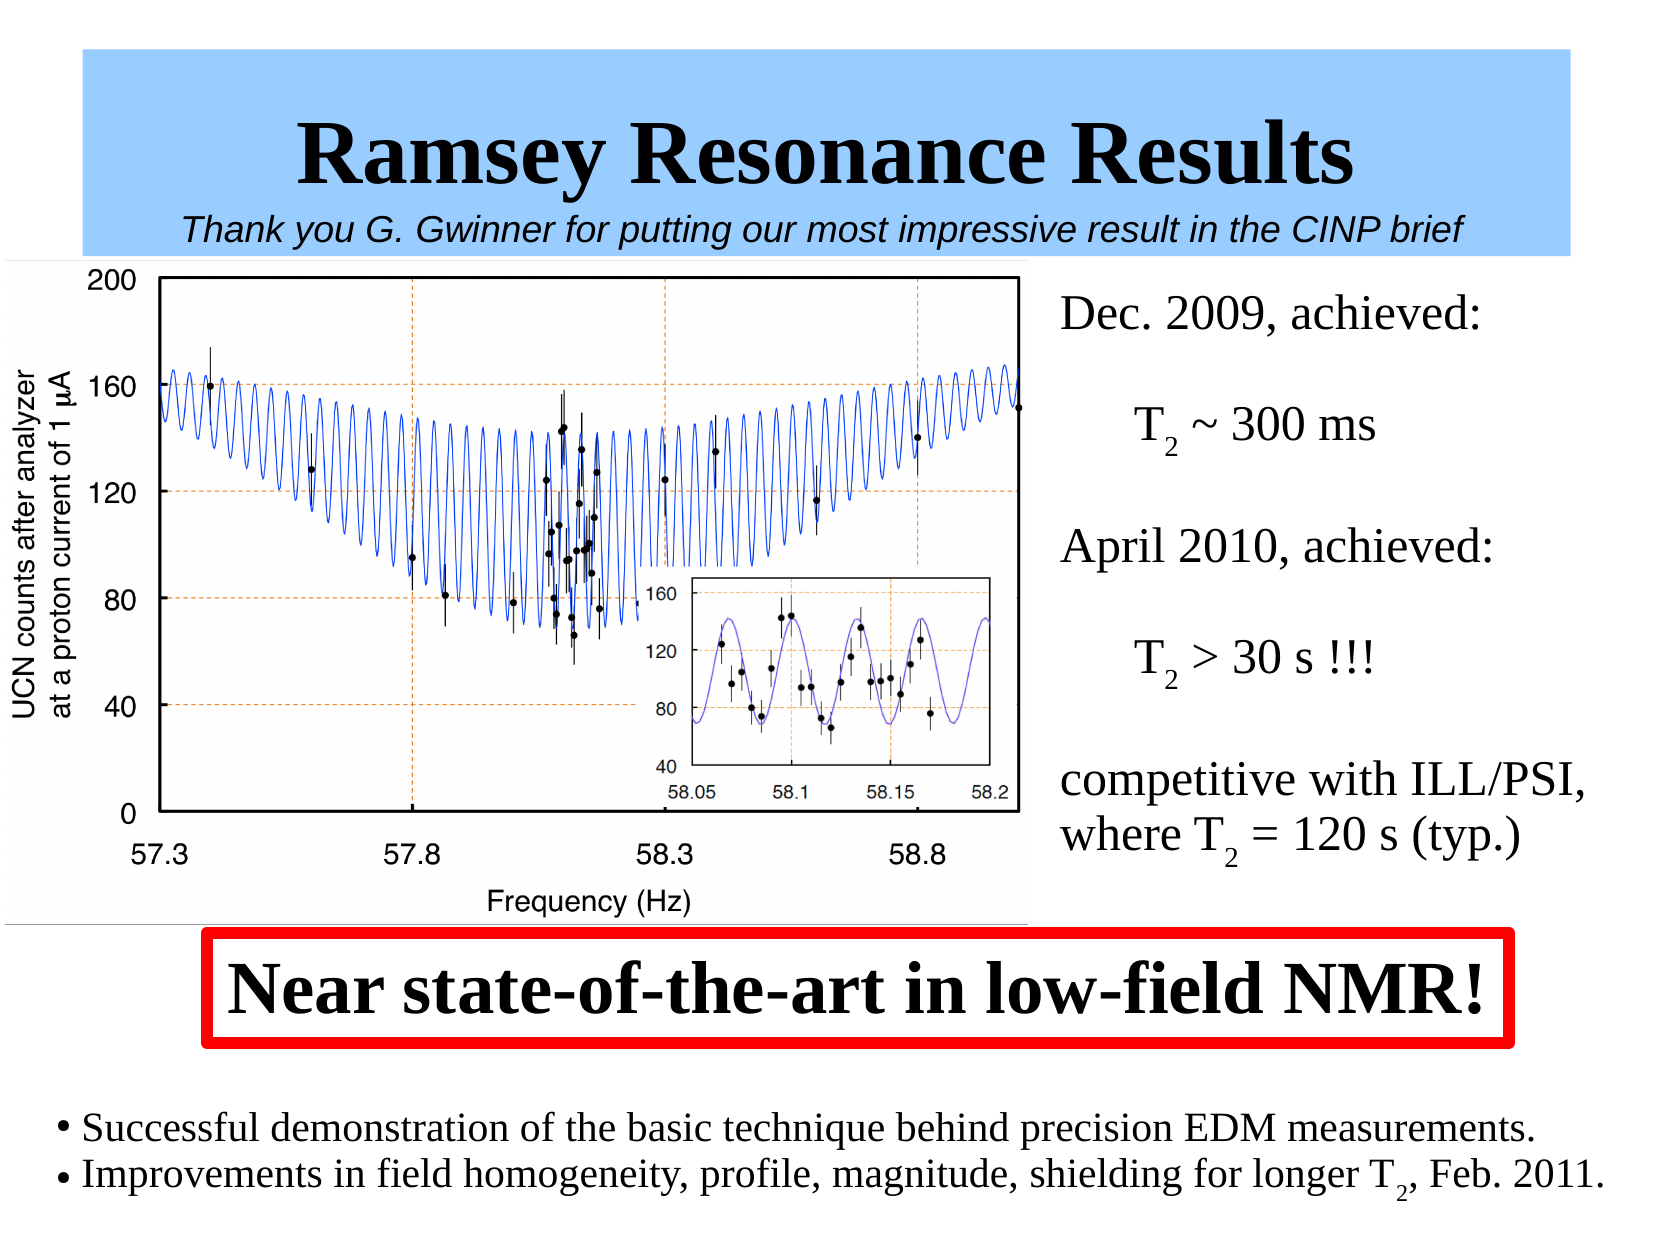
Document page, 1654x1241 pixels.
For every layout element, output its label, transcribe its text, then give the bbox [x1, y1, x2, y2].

text_box Successful demonstration of the basic technique behind precision EDM measurements. Improvements in field homogeneity, profile, magnitude, shielding for longer T2, Feb. 2011. [41, 1096, 1621, 1215]
text_box Dec. 2009, achieved: T2 ~ 300 ms April 2010, achieved: T2 > 30 s !!! competitive with ILL/PSI, where T2 = 120 s (typ.) [1045, 277, 1603, 928]
title Ramsey Resonance Results [82, 49, 1571, 257]
text_box Thank you G. Gwinner for putting our most impressive result in the CINP brief [165, 200, 1476, 264]
picture [5, 260, 1028, 925]
text_box Near state-of-the-art in low-field NMR! [206, 933, 1510, 1043]
